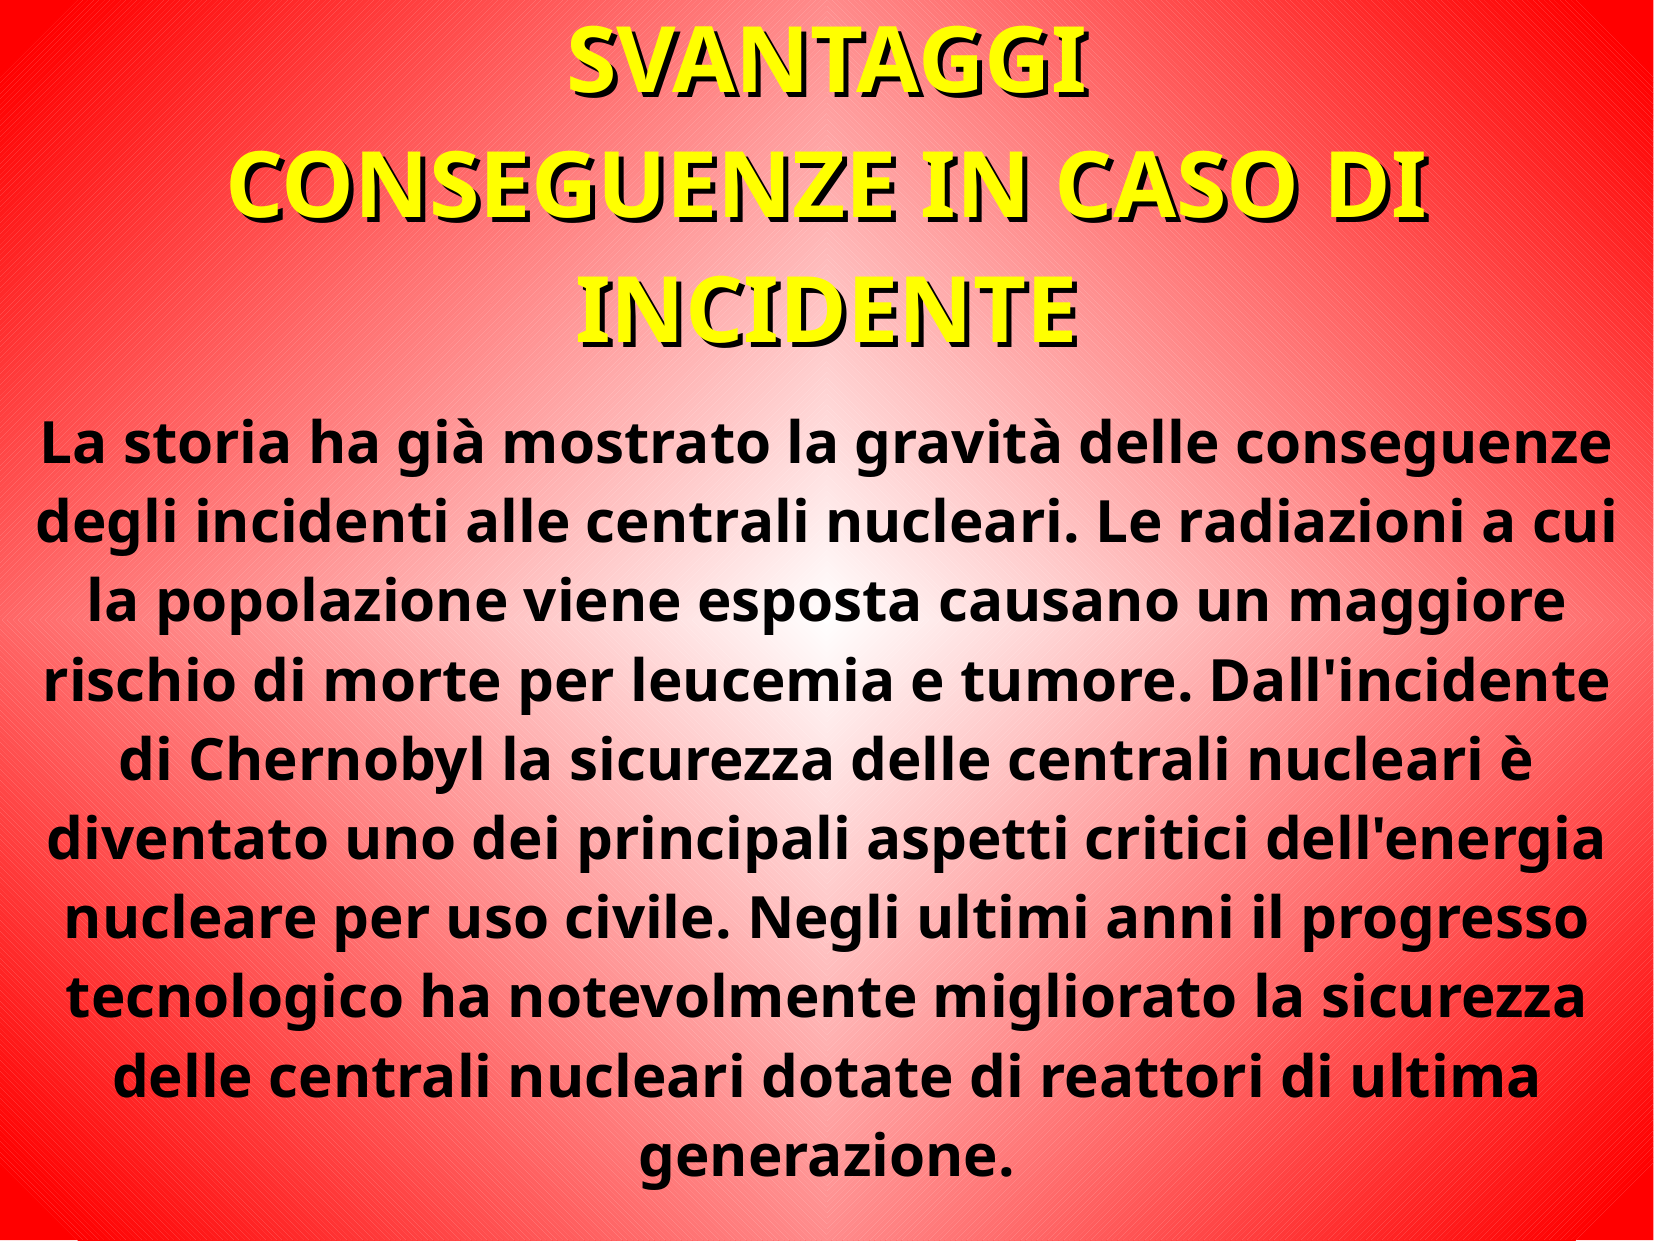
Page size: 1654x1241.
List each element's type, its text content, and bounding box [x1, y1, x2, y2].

title SVANTAGGI CONSEGUENZE IN CASO DI INCIDENTE [82, 0, 1571, 383]
subtitle La storia ha già mostrato la gravità delle conseguenze degli incidenti alle centrali nucleari. Le radiazioni a cui la popolazione viene esposta causano un maggiore rischio di morte per leucemia e tumore. Dall'incidente di Chernobyl la sicurezza delle centrali nucleari è diventato uno dei principali aspetti critici dell'energia nucleare per uso civile. Negli ultimi anni il progresso tecnologico ha notevolmente migliorato la sicurezza delle centrali nucleari dotate di reattori di ultima generazione. [29, 383, 1625, 1211]
